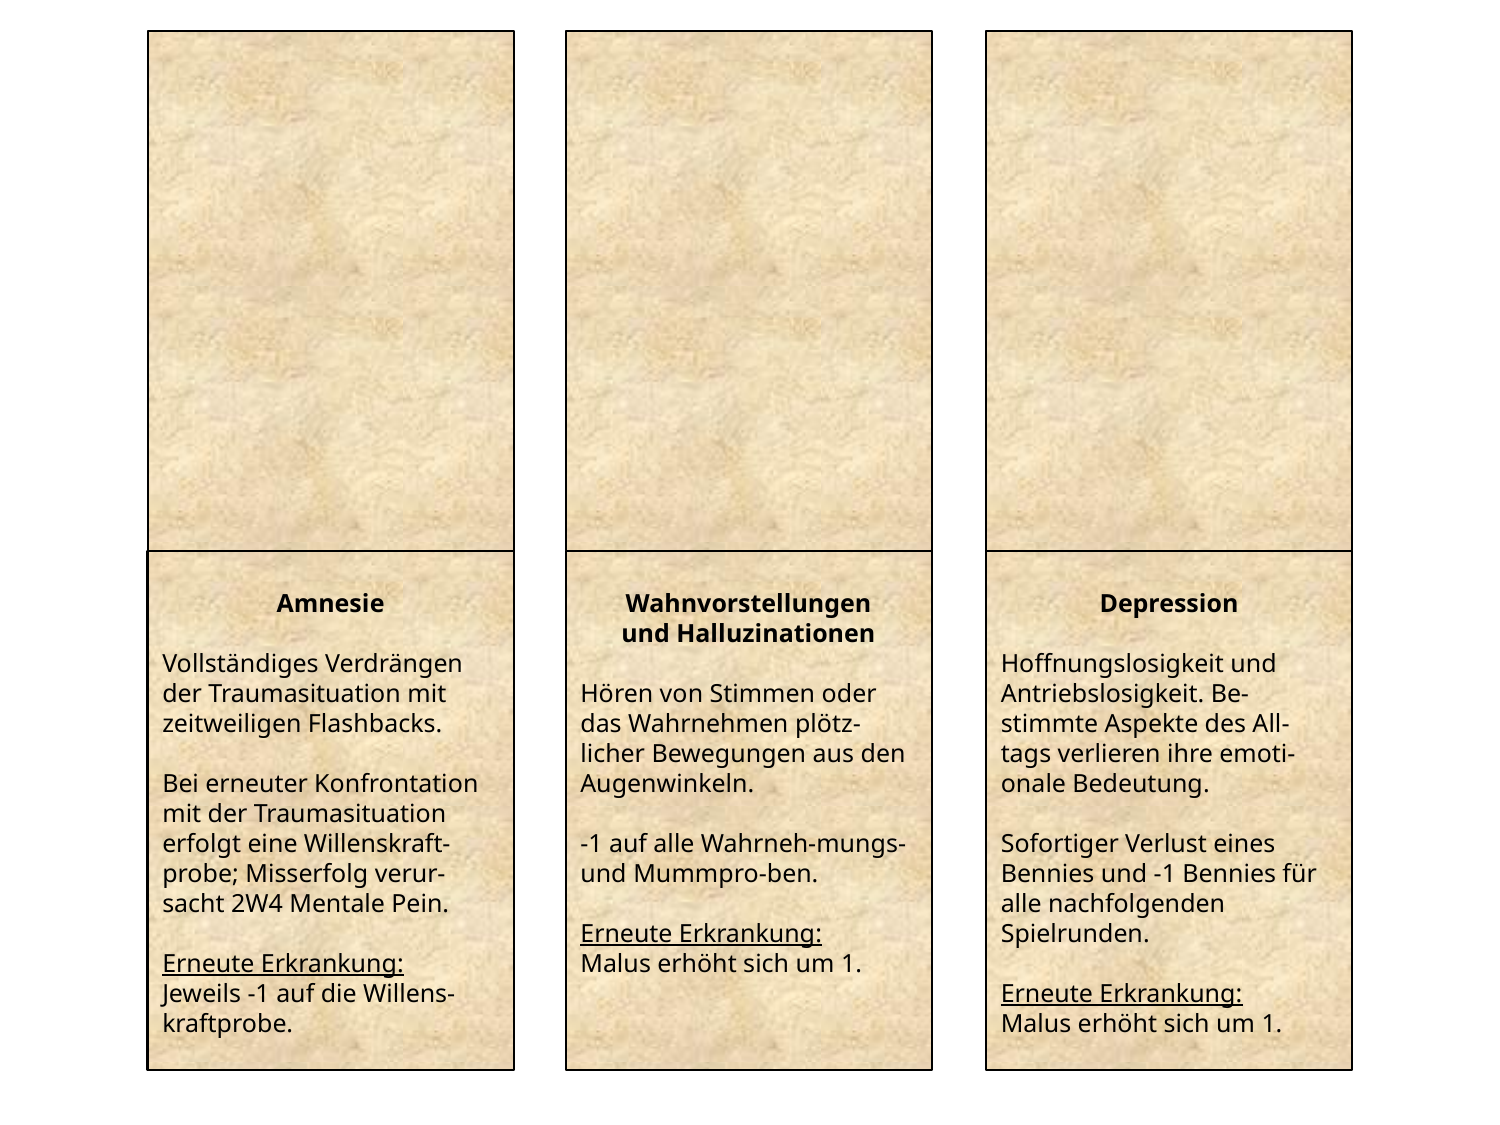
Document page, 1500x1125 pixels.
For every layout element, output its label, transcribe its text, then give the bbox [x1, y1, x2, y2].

text_box [565, 30, 932, 550]
text_box [147, 30, 514, 550]
text_box Wahnvorstellungen und Halluzinationen Hören von Stimmen oder das Wahrnehmen plötz-licher Bewegungen aus den Augenwinkeln. -1 auf alle Wahrneh-mungs- und Mummpro-ben. Erneute Erkrankung: Malus erhöht sich um 1. [565, 550, 932, 1071]
text_box Depression Hoffnungslosigkeit und Antriebslosigkeit. Be-stimmte Aspekte des All-tags verlieren ihre emoti-onale Bedeutung. Sofortiger Verlust eines Bennies und -1 Bennies für alle nachfolgenden Spielrunden. Erneute Erkrankung: Malus erhöht sich um 1. [986, 550, 1353, 1071]
text_box [986, 30, 1353, 550]
text_box Amnesie Vollständiges Verdrängen der Traumasituation mit zeitweiligen Flashbacks. Bei erneuter Konfrontation mit der Traumasituation erfolgt eine Willenskraft-probe; Misserfolg verur-sacht 2W4 Mentale Pein. Erneute Erkrankung: Jeweils -1 auf die Willens-kraftprobe. [147, 550, 514, 1071]
